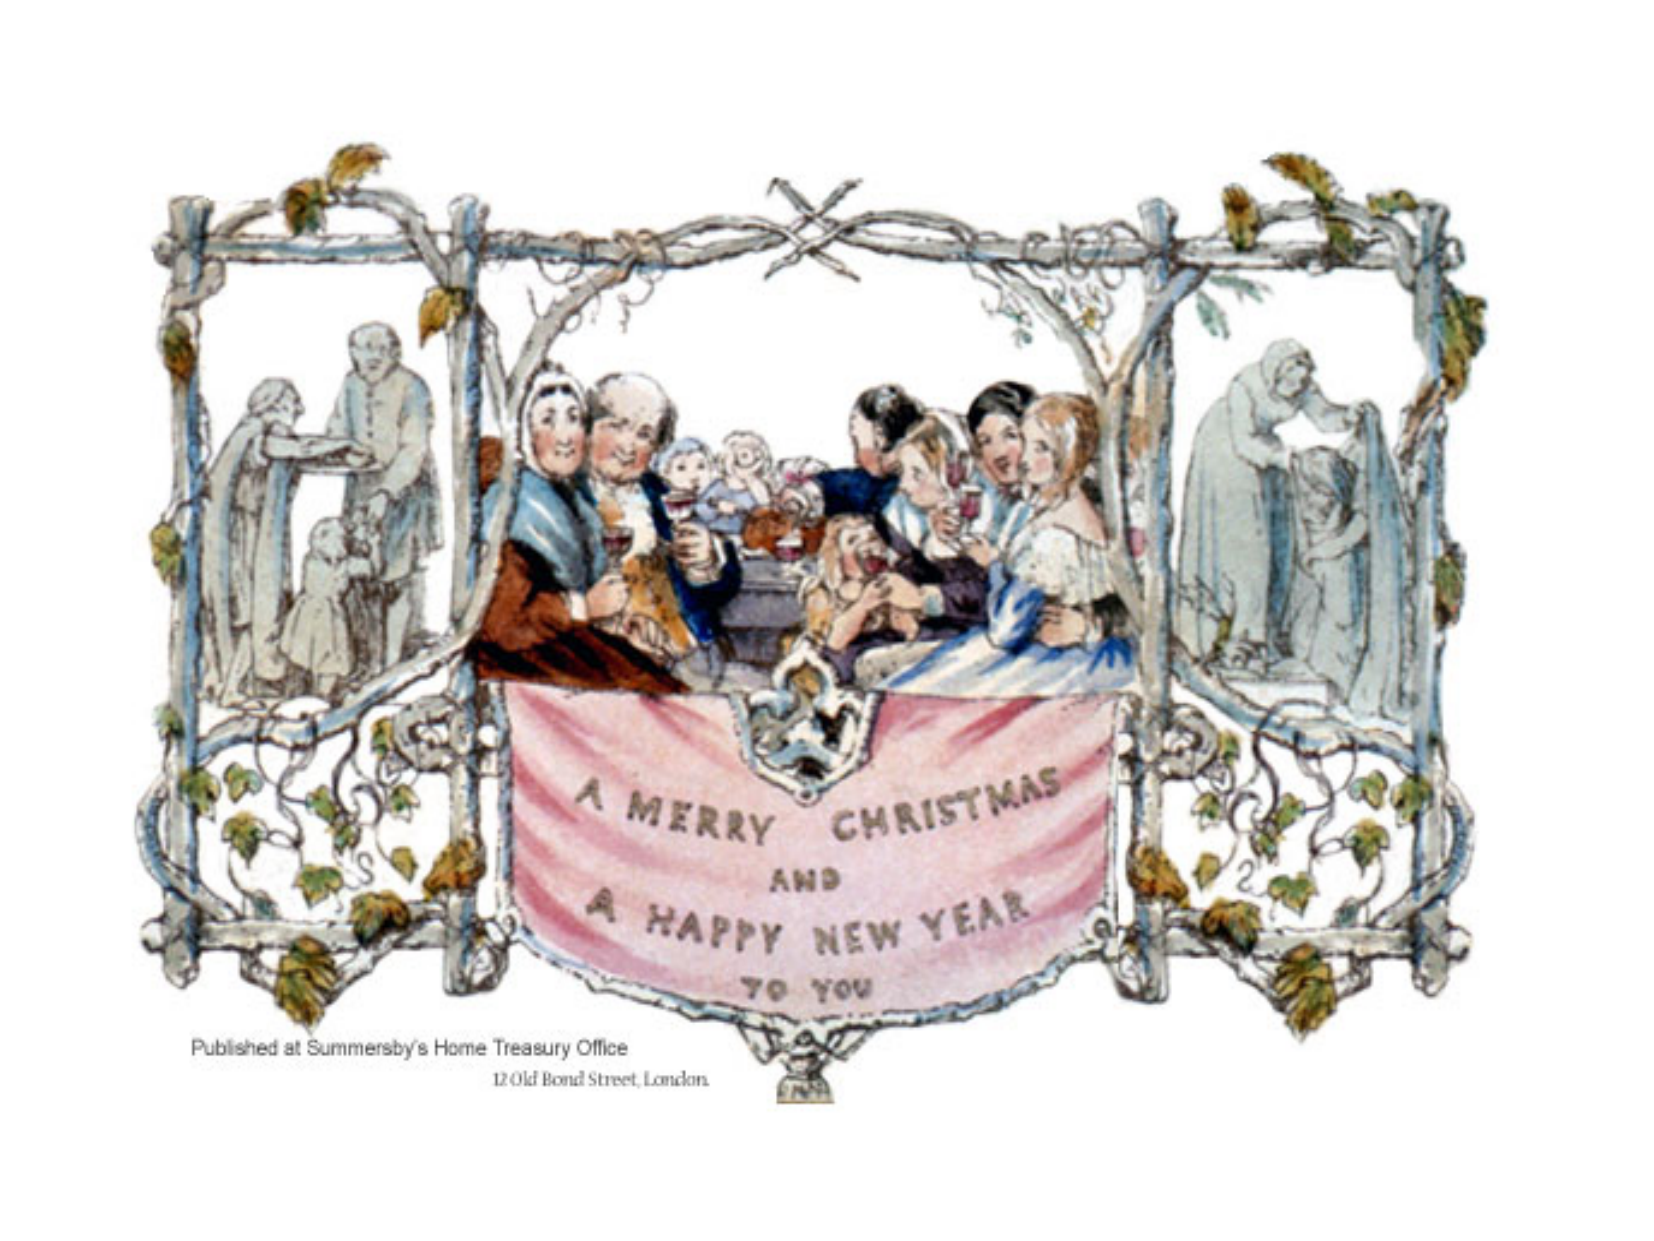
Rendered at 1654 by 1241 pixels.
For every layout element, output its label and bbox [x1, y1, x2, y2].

picture [75, 112, 1576, 1126]
